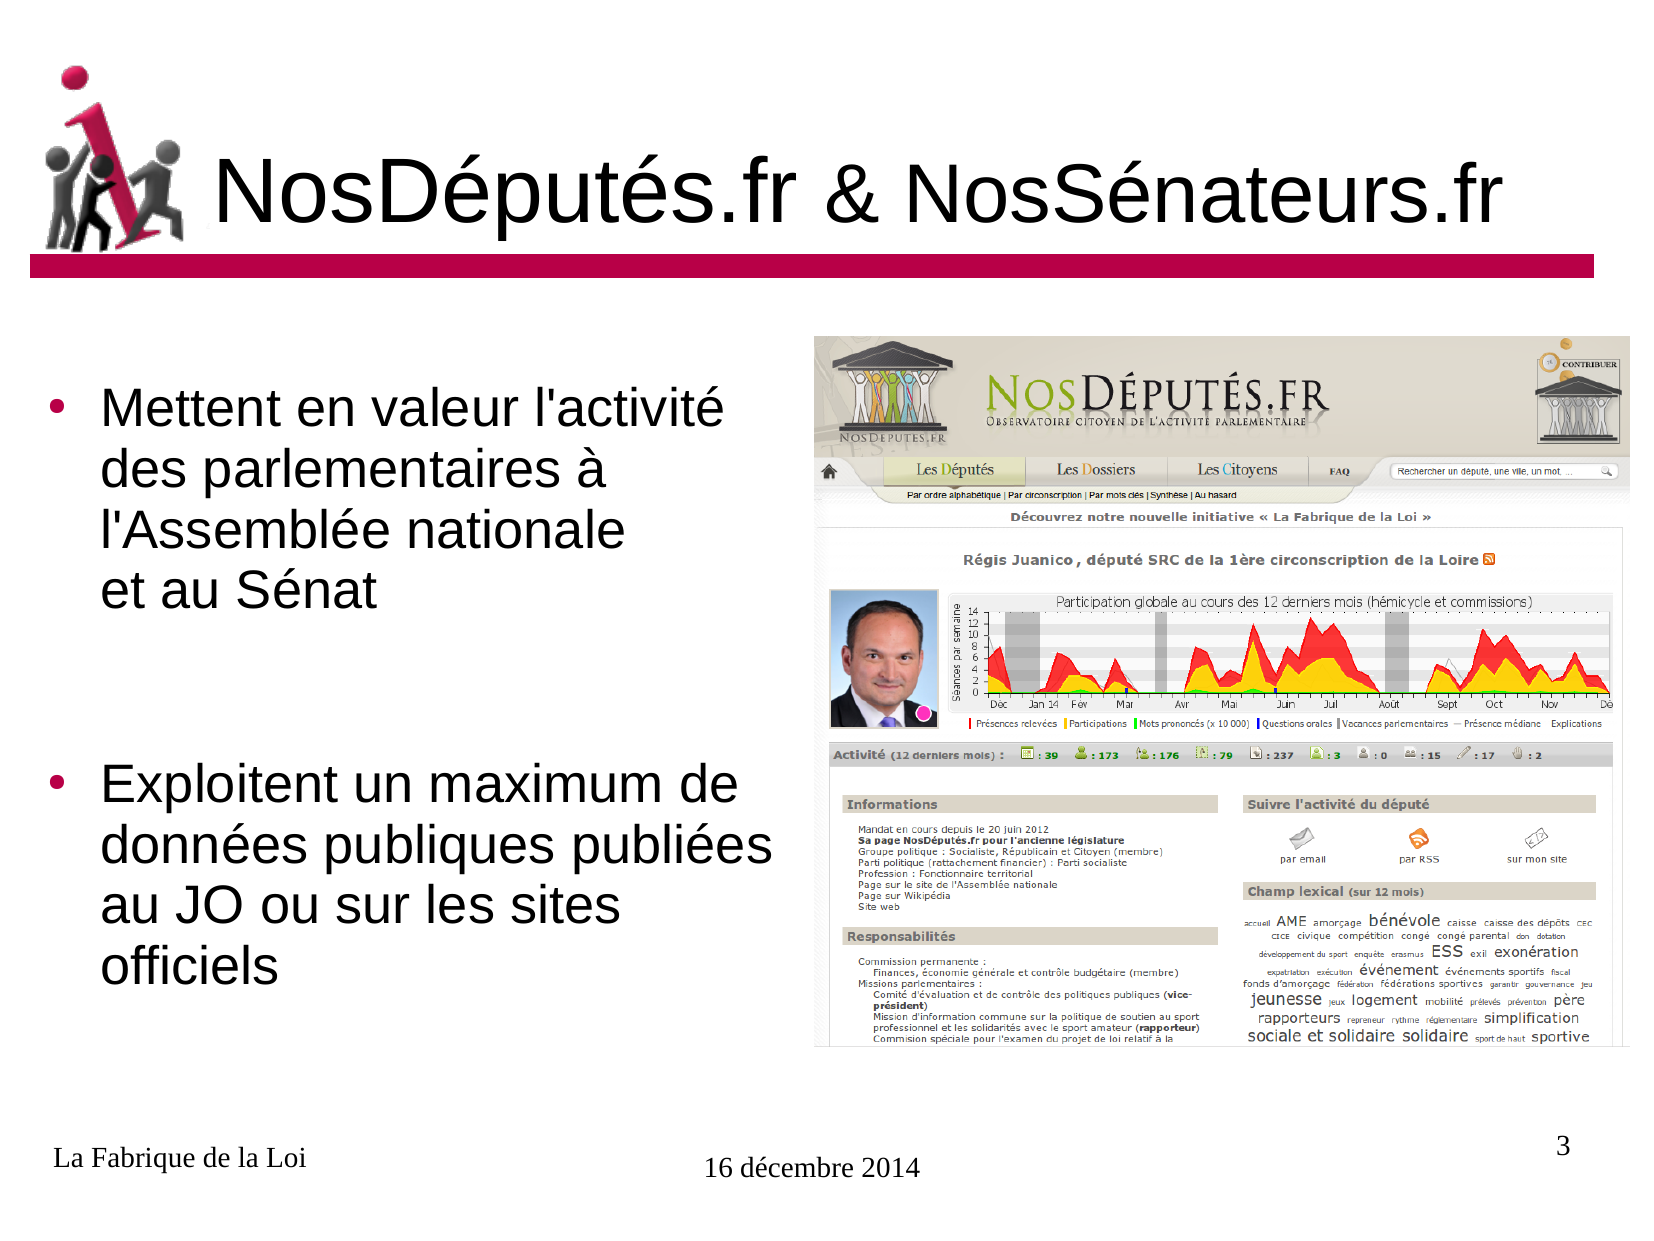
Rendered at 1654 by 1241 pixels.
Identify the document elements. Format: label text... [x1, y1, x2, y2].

list Mettent en valeur l'activité des parlementaires à l'Assemblée nationale et au Sénat Exploitent un maximum de données publiques publiées au JO ou sur les sites officiels [29, 377, 827, 1197]
picture [814, 336, 1630, 1047]
title NosDéputés.fr & NosSénateurs.fr [212, 94, 1654, 287]
picture [29, 60, 210, 254]
